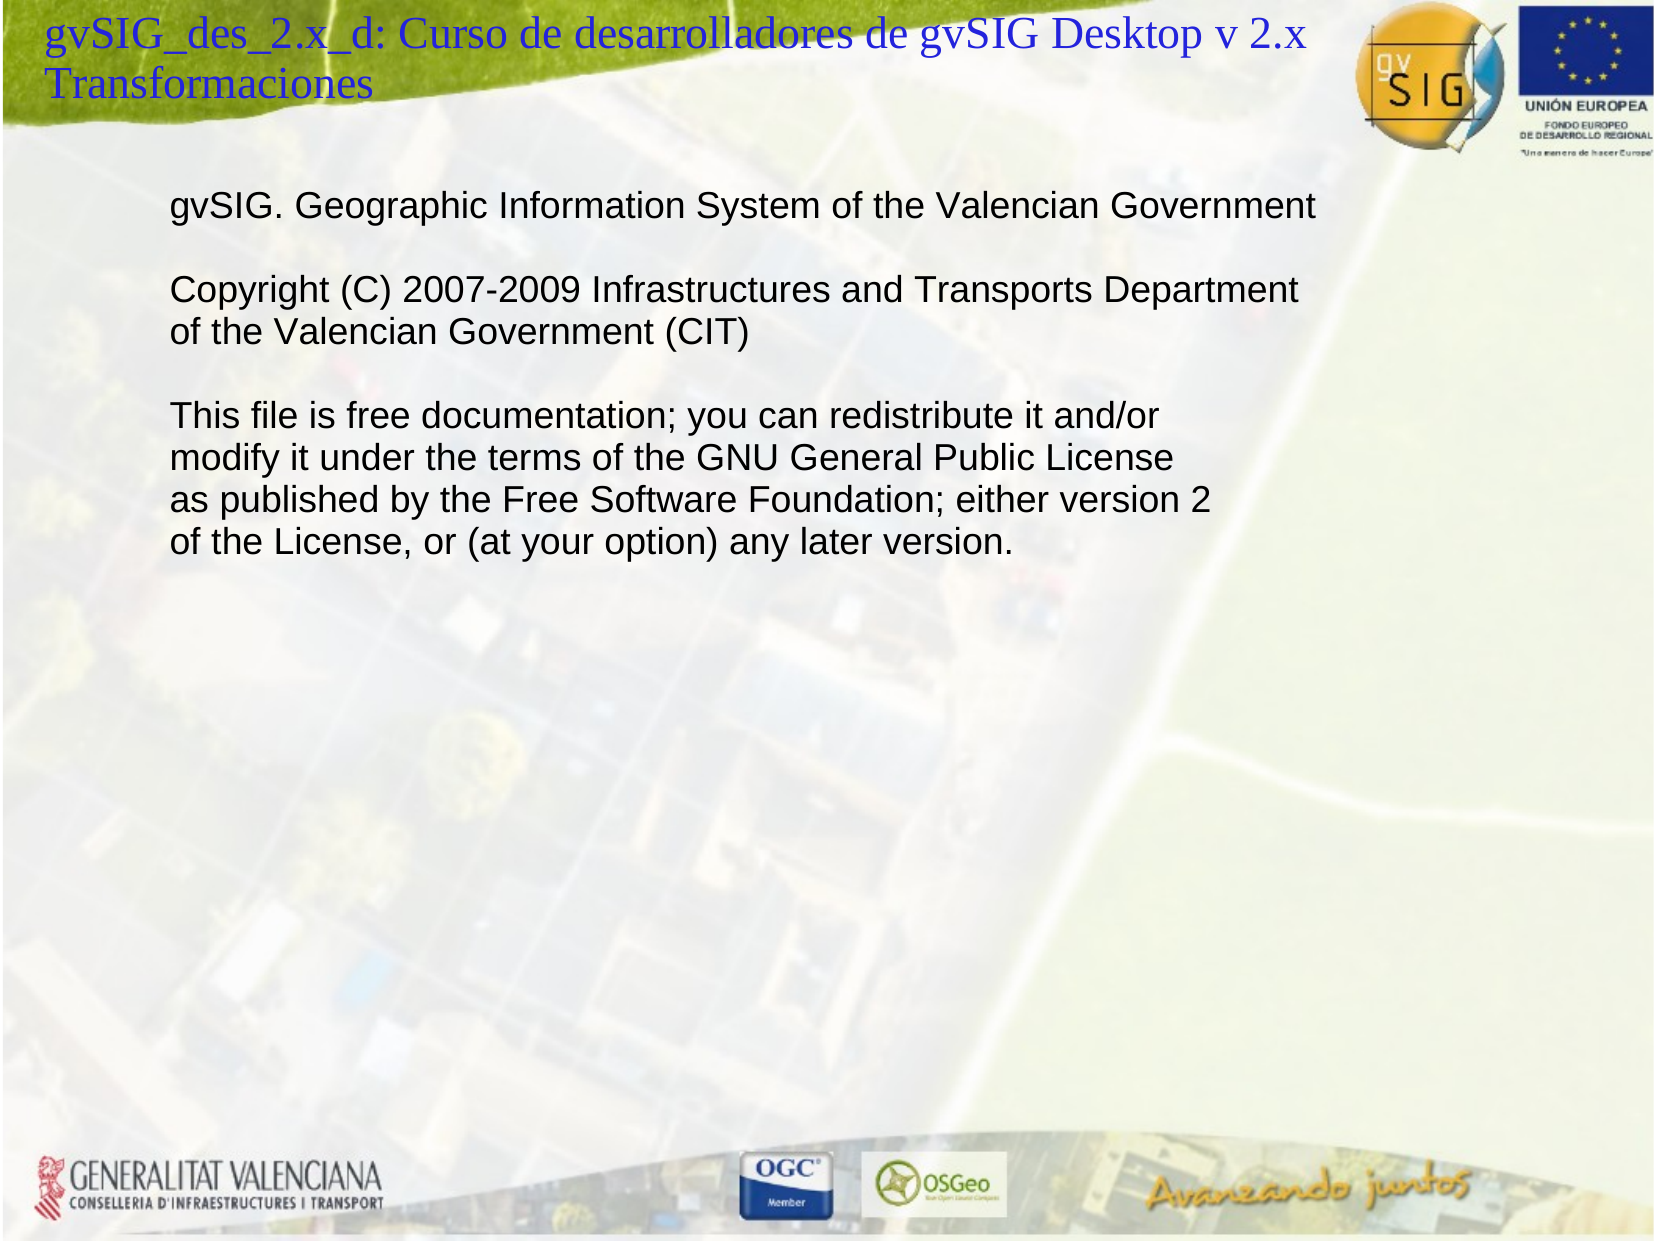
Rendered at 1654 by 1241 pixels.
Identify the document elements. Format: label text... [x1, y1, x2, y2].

picture [2, 0, 1654, 1241]
text_box gvSIG. Geographic Information System of the Valencian Government Copyright (C) 2007-2009 Infrastructures and Transports Department of the Valencian Government (CIT) This file is free documentation; you can redistribute it and/or modify it under the terms of the GNU General Public License as published by the Free Software Foundation; either version 2 of the License, or (at your option) any later version. [154, 177, 1477, 1049]
